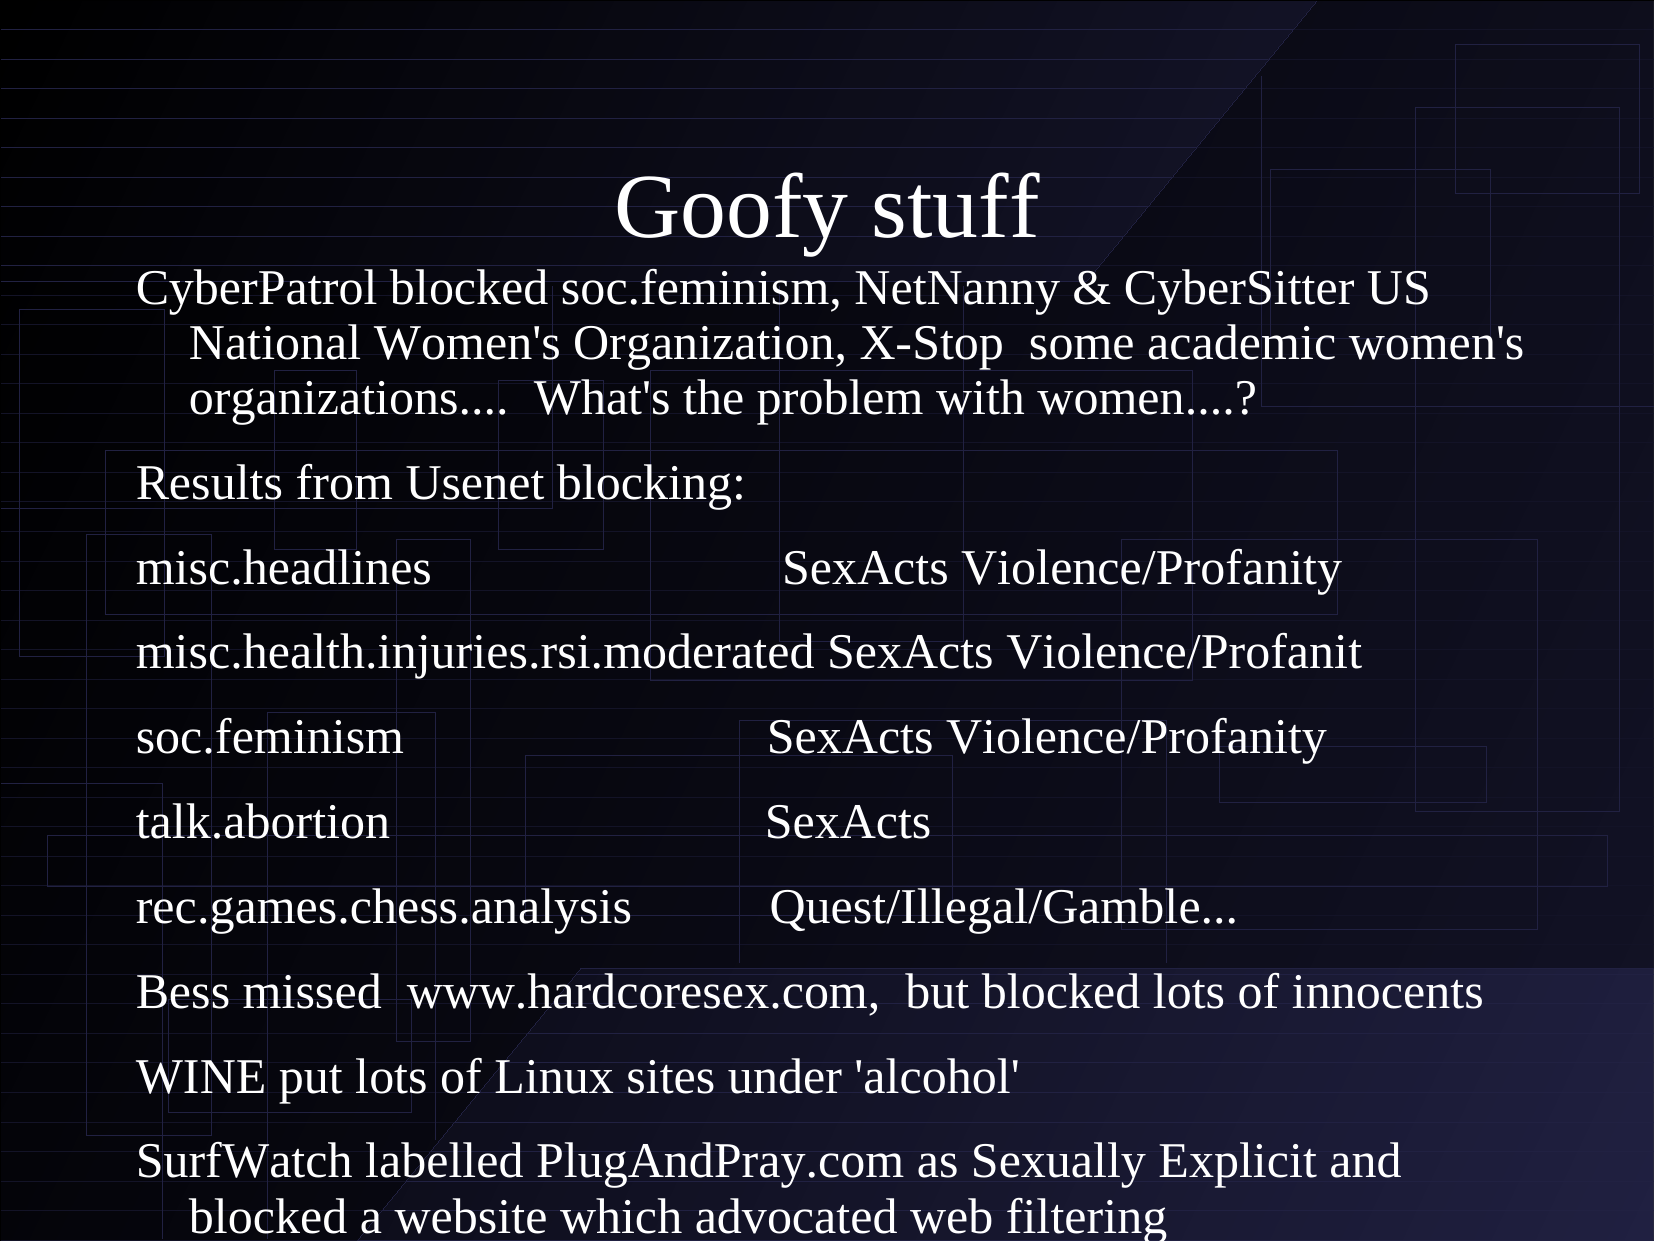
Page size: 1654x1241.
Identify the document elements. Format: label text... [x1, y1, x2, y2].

title Goofy stuff [121, 102, 1534, 311]
list CyberPatrol blocked soc.feminism, NetNanny & CyberSitter US National Women's Organization, X-Stop some academic women's organizations.... What's the problem with women....? Results from Usenet blocking: misc.headlines SexActs Violence/Profanity misc.health.injuries.rsi.moderated SexActs Violence/Profanit soc.feminism SexActs Violence/Profanity talk.abortion SexActs rec.games.chess.analysis Quest/Illegal/Gamble... Bess missed www.hardcoresex.com, but blocked lots of innocents WINE put lots of Linux sites under 'alcohol' SurfWatch labelled PlugAndPray.com as Sexually Explicit and blocked a website which advocated web filtering [118, 259, 1531, 1241]
